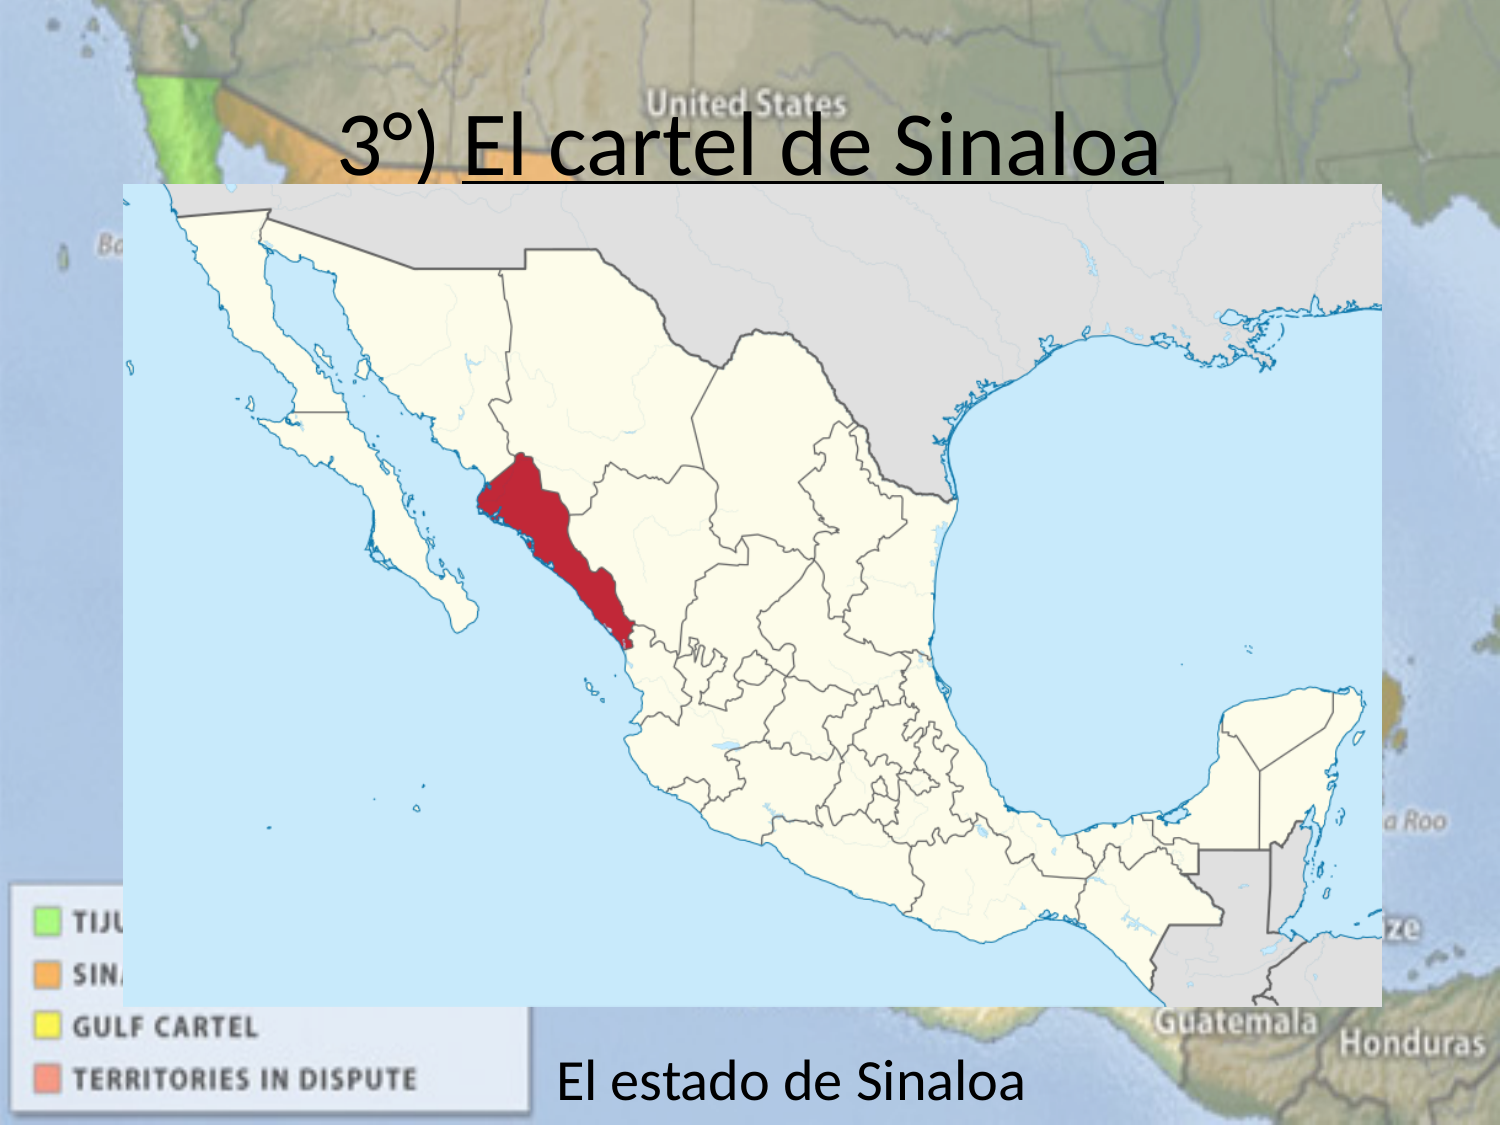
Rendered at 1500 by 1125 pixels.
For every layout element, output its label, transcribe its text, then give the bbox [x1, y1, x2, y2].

title 3°) El cartel de Sinaloa [75, 45, 1426, 233]
picture [123, 184, 1382, 1007]
text_box El estado de Sinaloa [371, 1035, 1211, 1121]
